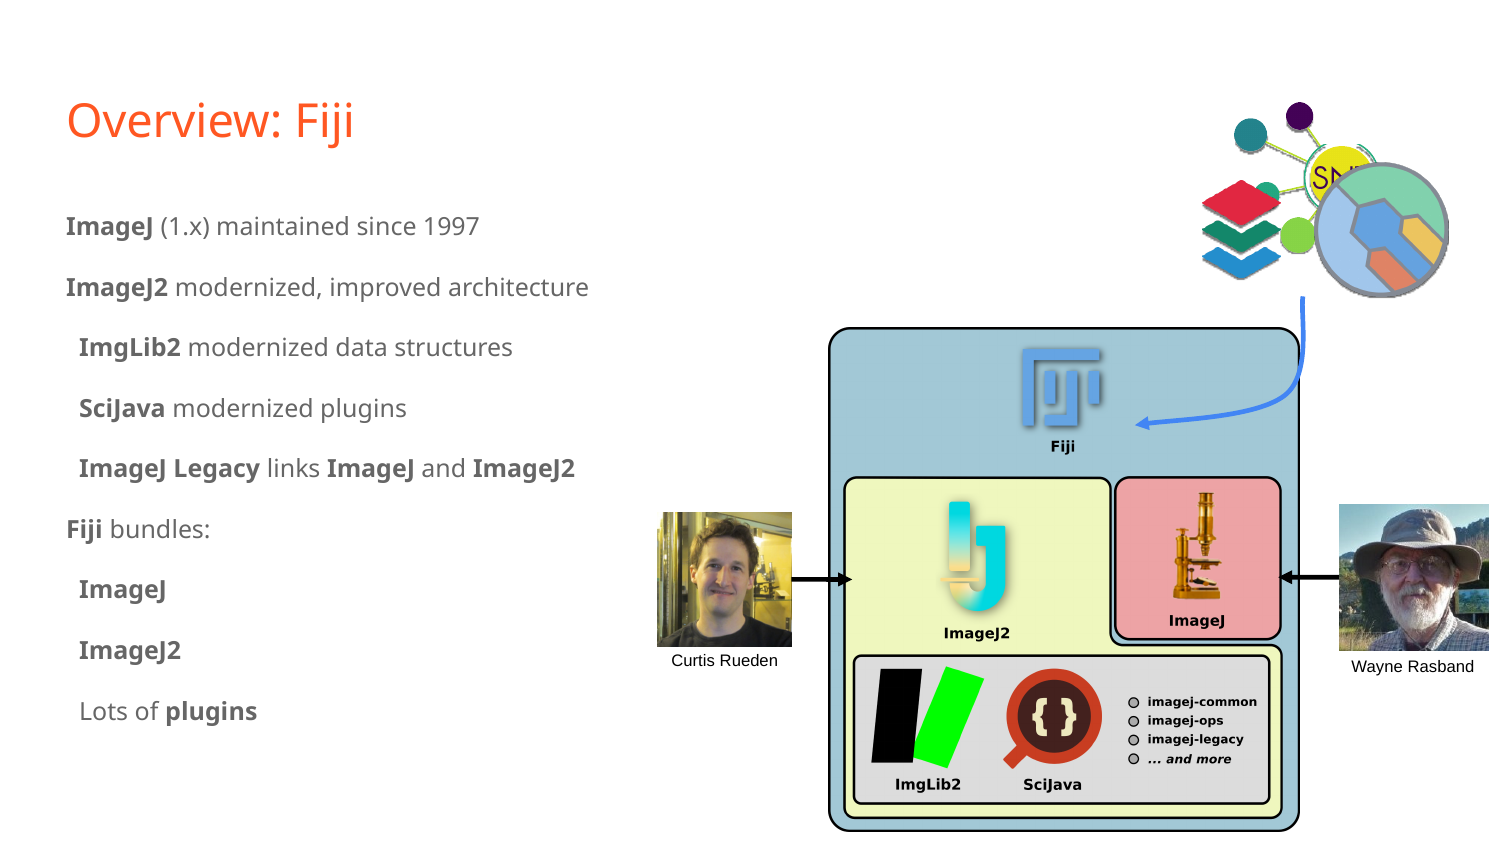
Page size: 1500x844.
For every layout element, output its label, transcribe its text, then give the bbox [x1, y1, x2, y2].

picture [828, 327, 1300, 832]
picture [1339, 504, 1489, 641]
title Overview: Fiji [51, 72, 1449, 167]
picture [1192, 102, 1449, 297]
picture [657, 512, 792, 634]
list ImageJ (1.x) maintained since 1997 ImageJ2 modernized, improved architecture ImgLib2 modernized data structures SciJava modernized plugins ImageJ Legacy links ImageJ and ImageJ2 Fiji bundles: ImageJ ImageJ2 Lots of plugins [51, 189, 708, 750]
text_box Wayne Rasband [1336, 641, 1491, 692]
text_box Curtis Rueden [647, 634, 802, 685]
